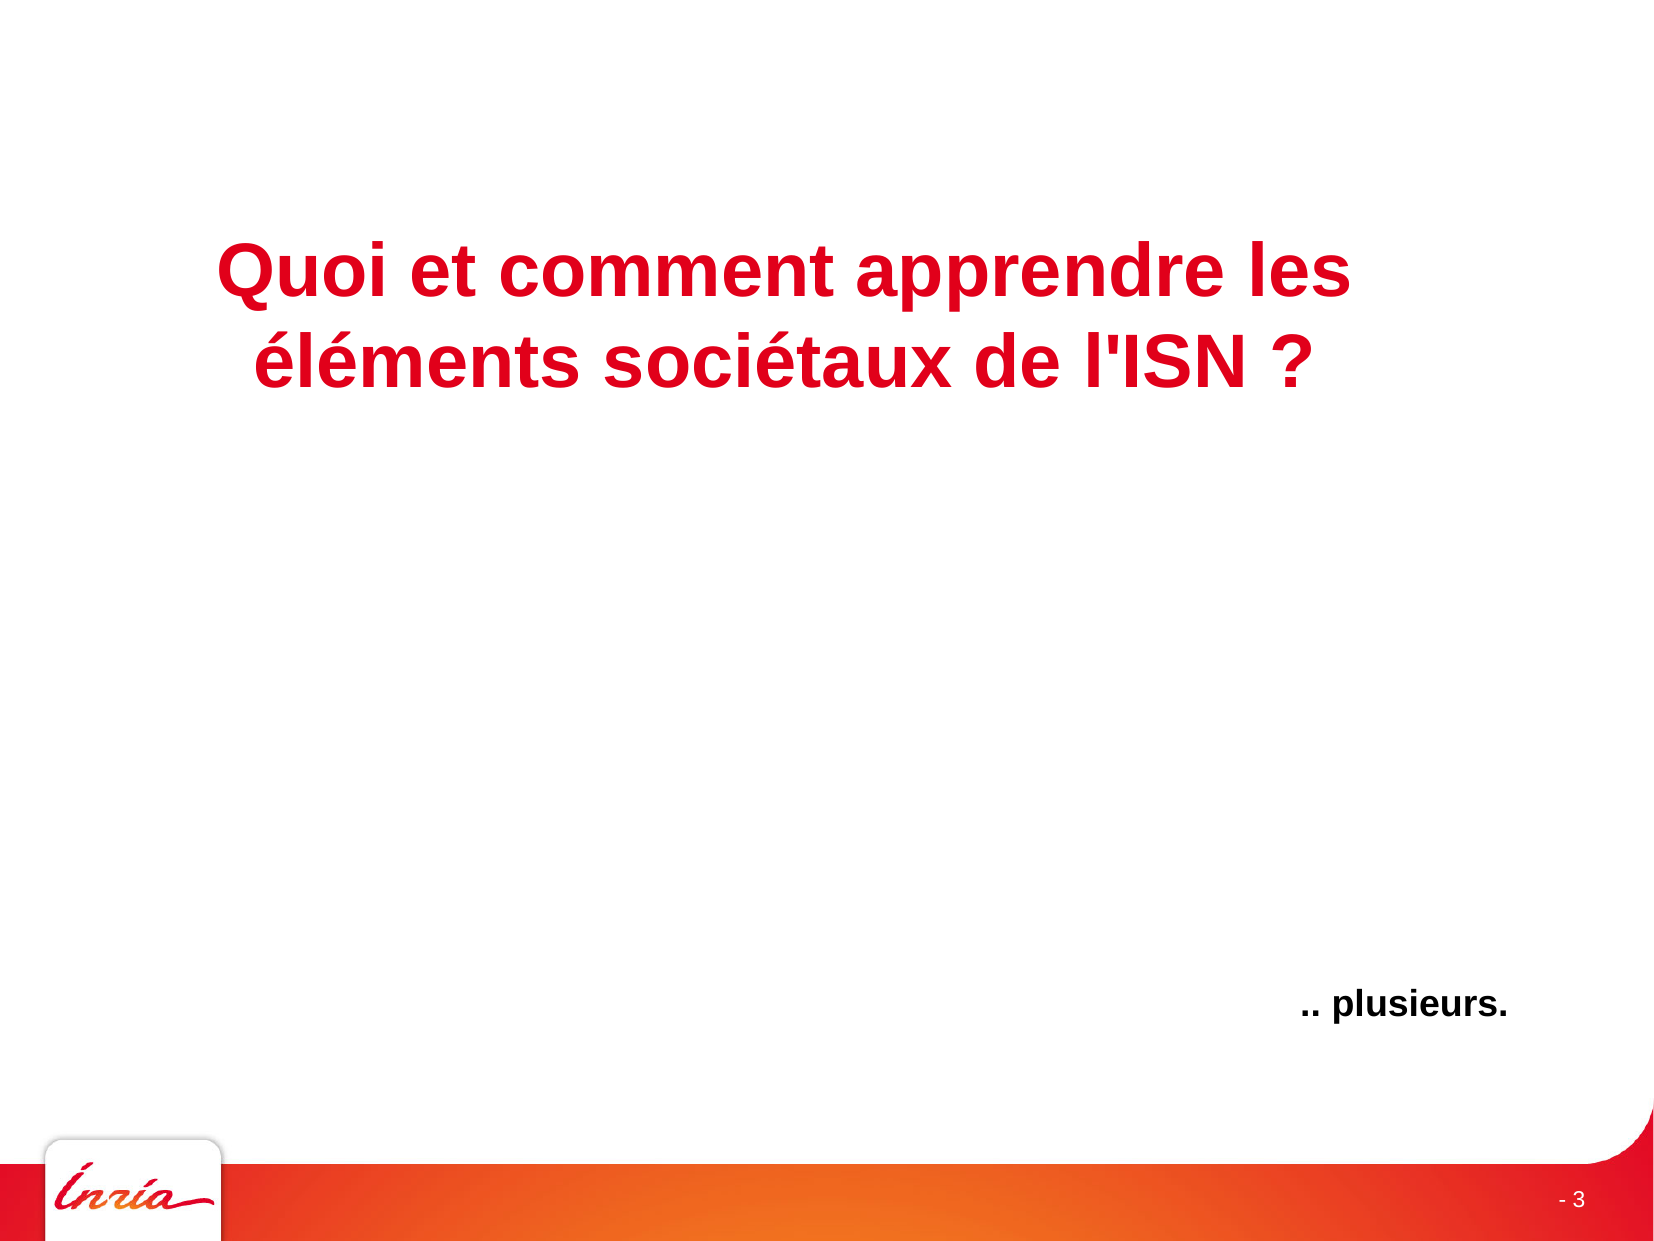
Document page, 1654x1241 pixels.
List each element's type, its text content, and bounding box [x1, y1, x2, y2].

text_box .. plusieurs. [1275, 975, 1576, 1032]
picture [0, 0, 1654, 1241]
slide_number - <number> [1558, 1173, 1654, 1223]
title Quoi et comment apprendre les éléments sociétaux de l'ISN ? [75, 168, 1496, 638]
